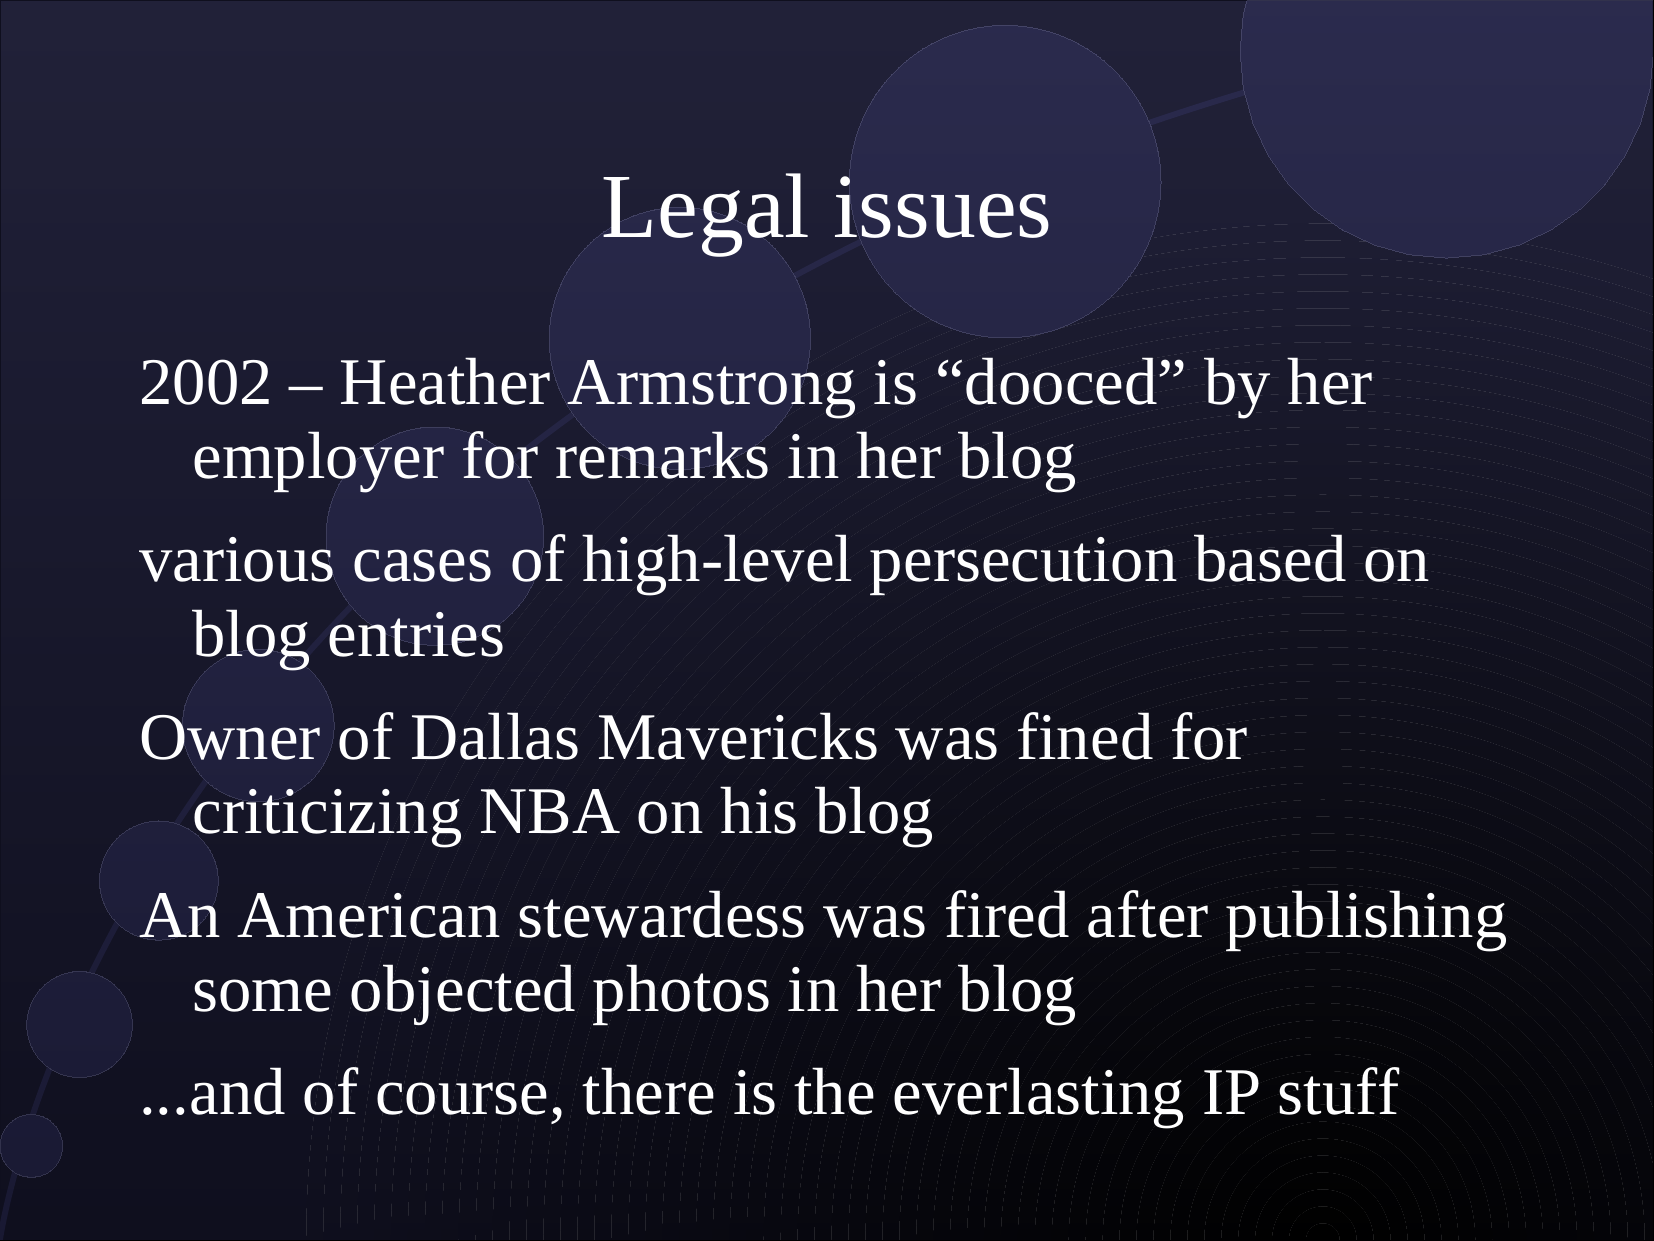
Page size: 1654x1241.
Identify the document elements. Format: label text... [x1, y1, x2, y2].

list 2002 – Heather Armstrong is “dooced” by her employer for remarks in her blog various cases of high-level persecution based on blog entries Owner of Dallas Mavericks was fined for criticizing NBA on his blog An American stewardess was fired after publishing some objected photos in her blog ...and of course, there is the everlasting IP stuff [121, 344, 1534, 1130]
title Legal issues [121, 102, 1534, 311]
